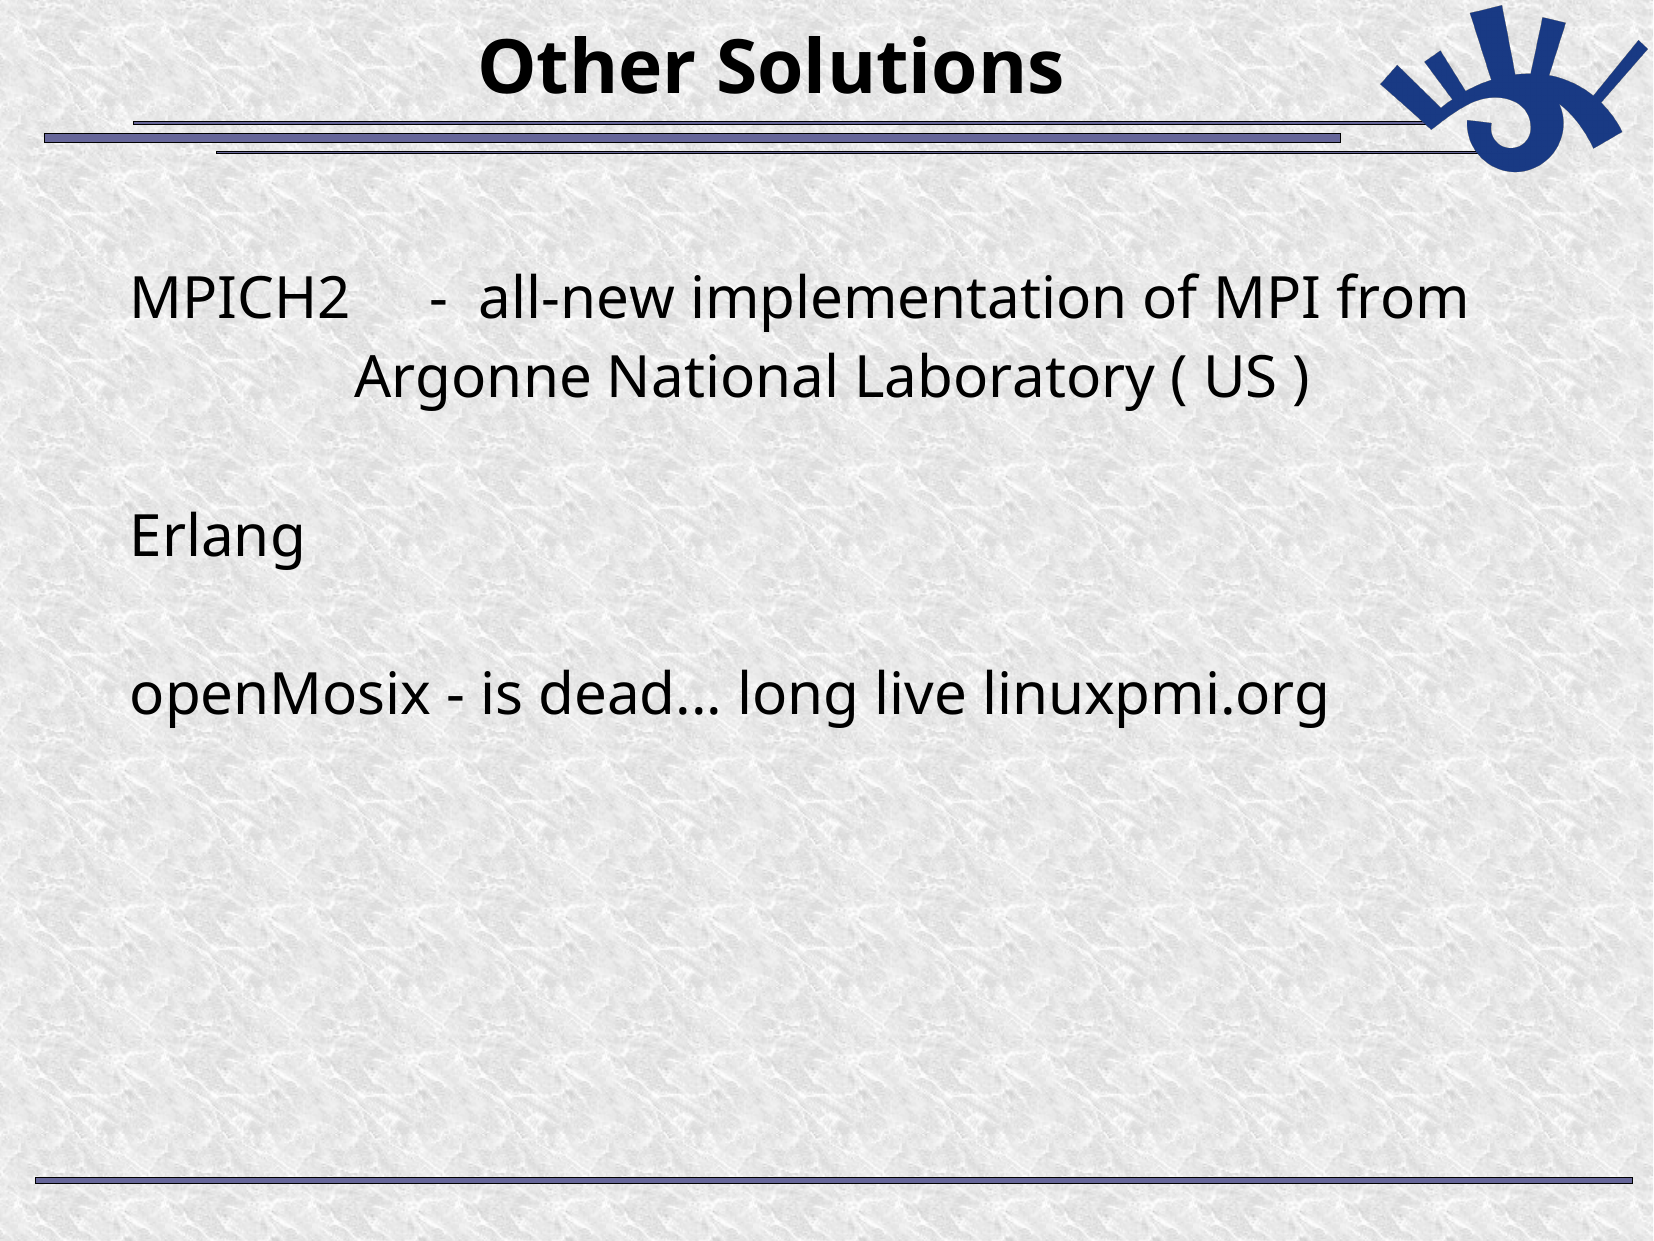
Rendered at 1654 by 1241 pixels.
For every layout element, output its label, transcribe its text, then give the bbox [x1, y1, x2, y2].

text_box [133, 121, 1380, 125]
picture [0, 0, 1654, 1241]
text_box [35, 1177, 1633, 1184]
text_box Other Solutions [462, 5, 967, 113]
text_box MPICH2 - all-new implementation of MPI from Argonne National Laboratory ( US ) Erlang openMosix - is dead... long live linuxpmi.org [114, 248, 1267, 690]
text_box [44, 133, 1341, 143]
